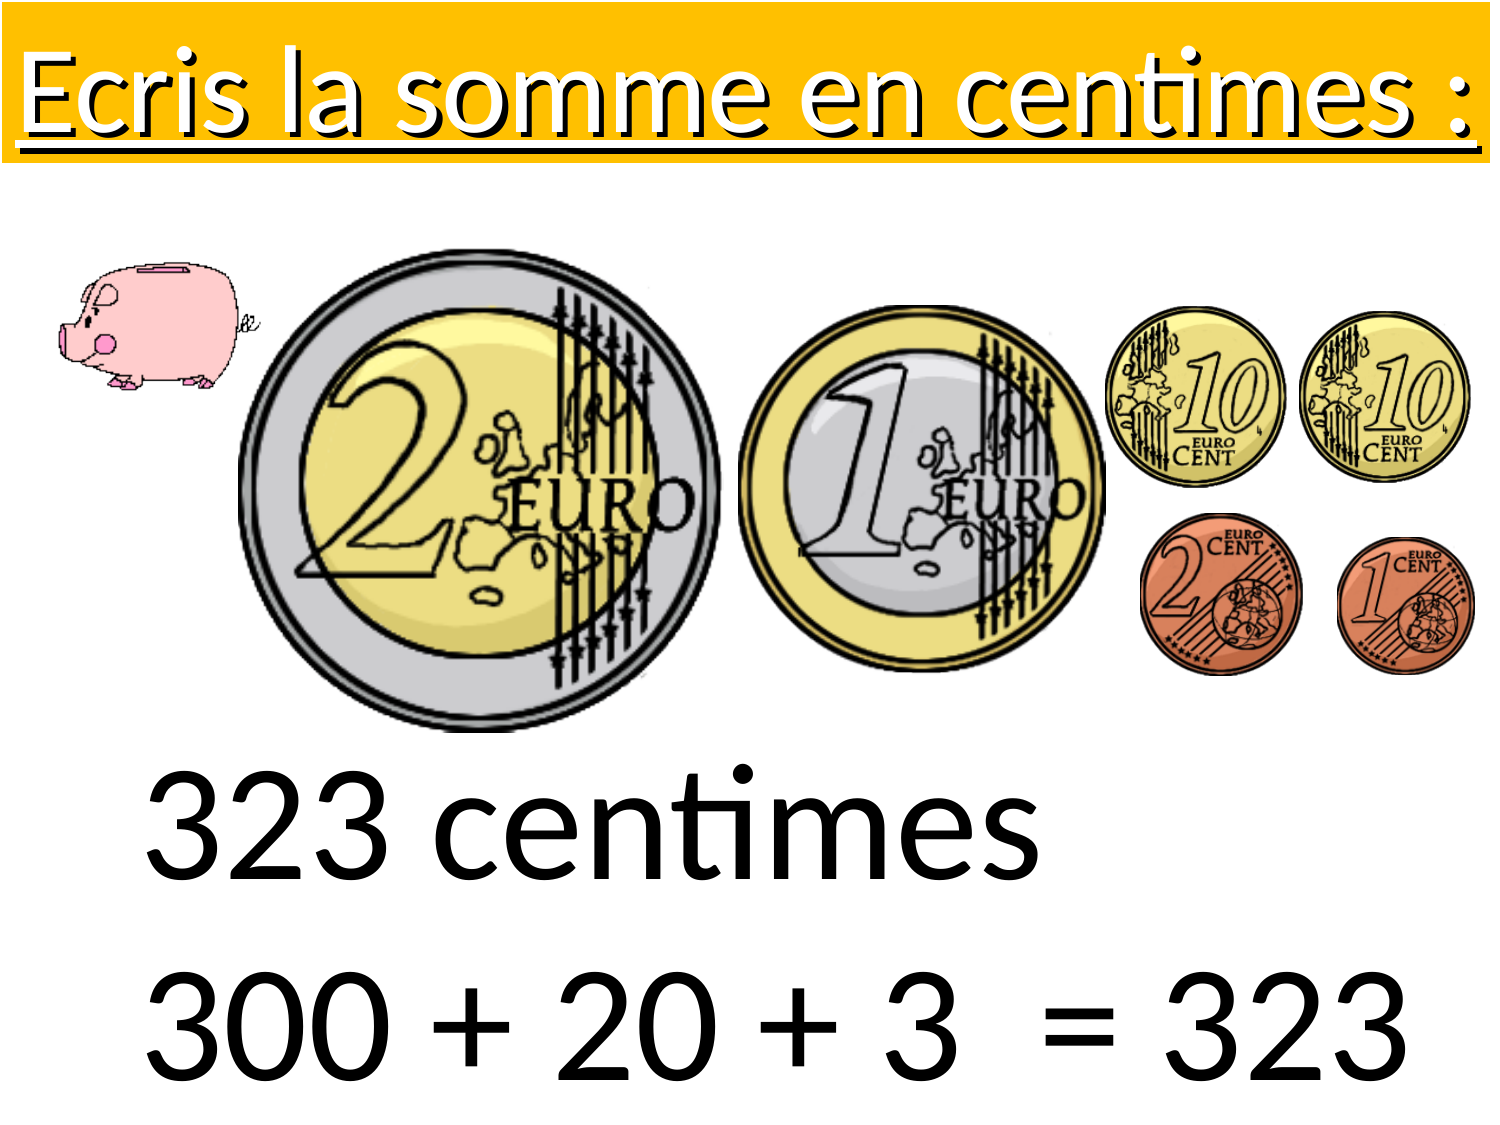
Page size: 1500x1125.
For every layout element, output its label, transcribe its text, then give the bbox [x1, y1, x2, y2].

picture [32, 151, 724, 733]
text_box 323 centimes 300 + 20 + 3 = 323 [125, 706, 1429, 1121]
picture [1337, 537, 1475, 676]
text_box Ecris la somme en centimes : [0, 0, 1492, 165]
picture [1140, 513, 1303, 676]
picture [1299, 310, 1472, 483]
picture [738, 305, 1288, 676]
